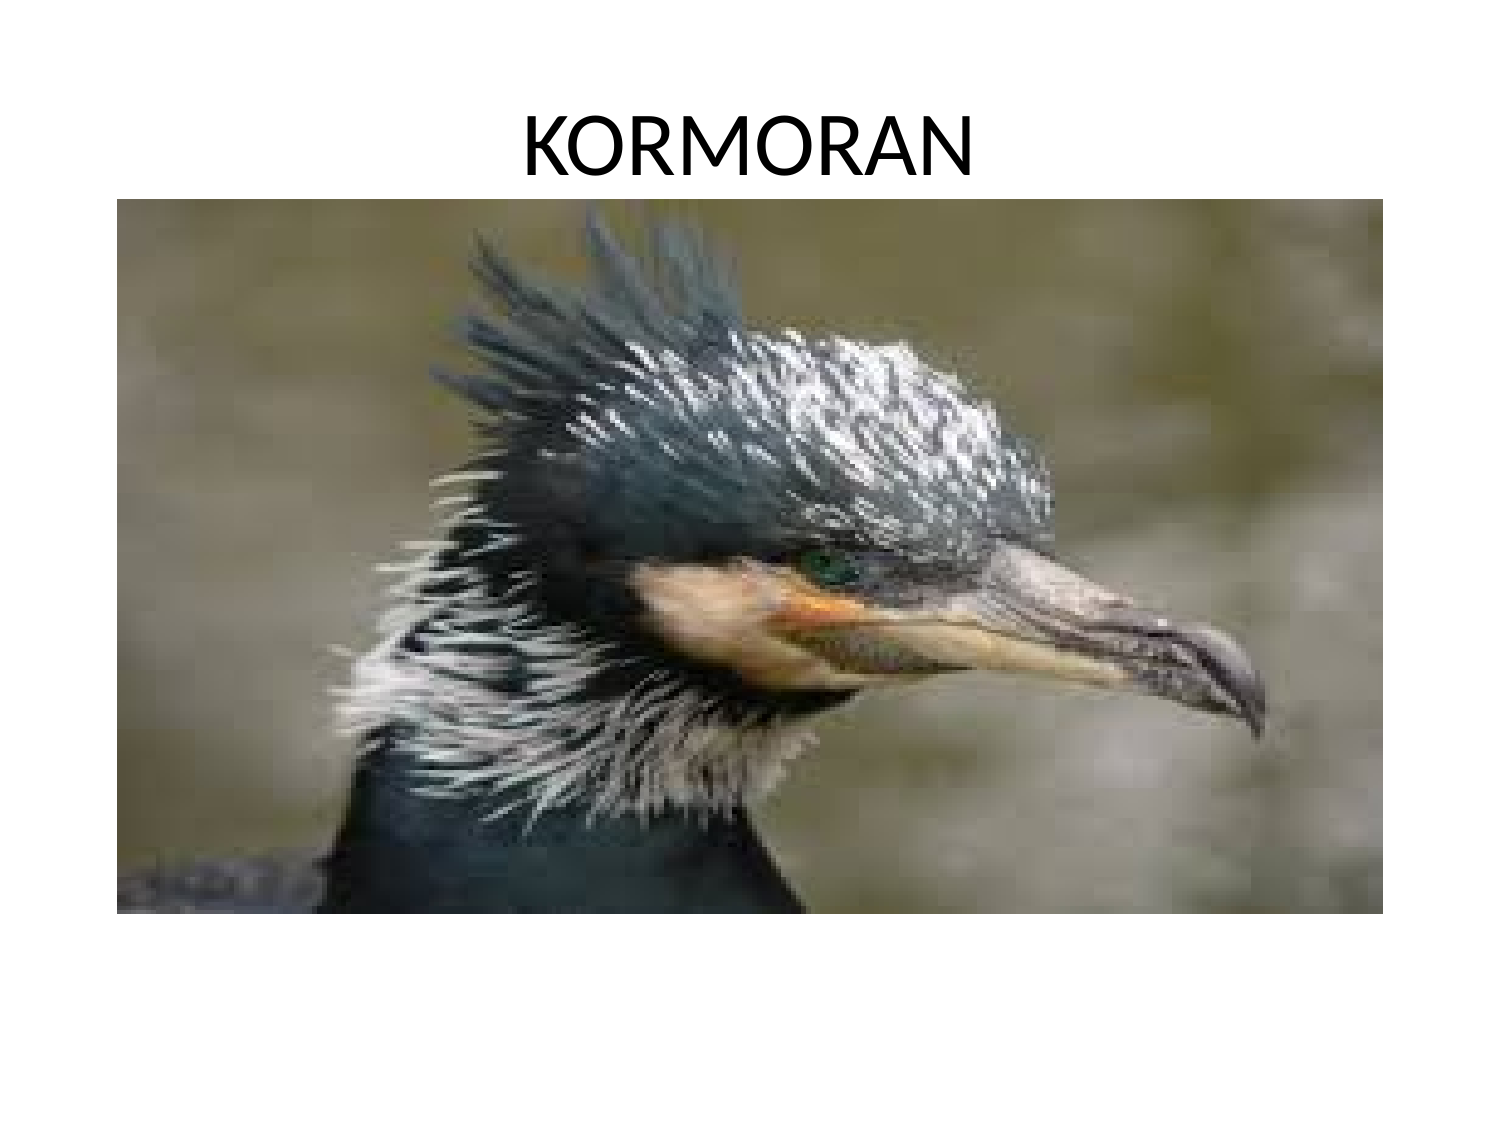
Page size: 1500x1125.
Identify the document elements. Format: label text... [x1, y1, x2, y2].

picture [117, 199, 1383, 914]
title KORMORAN [75, 45, 1425, 233]
